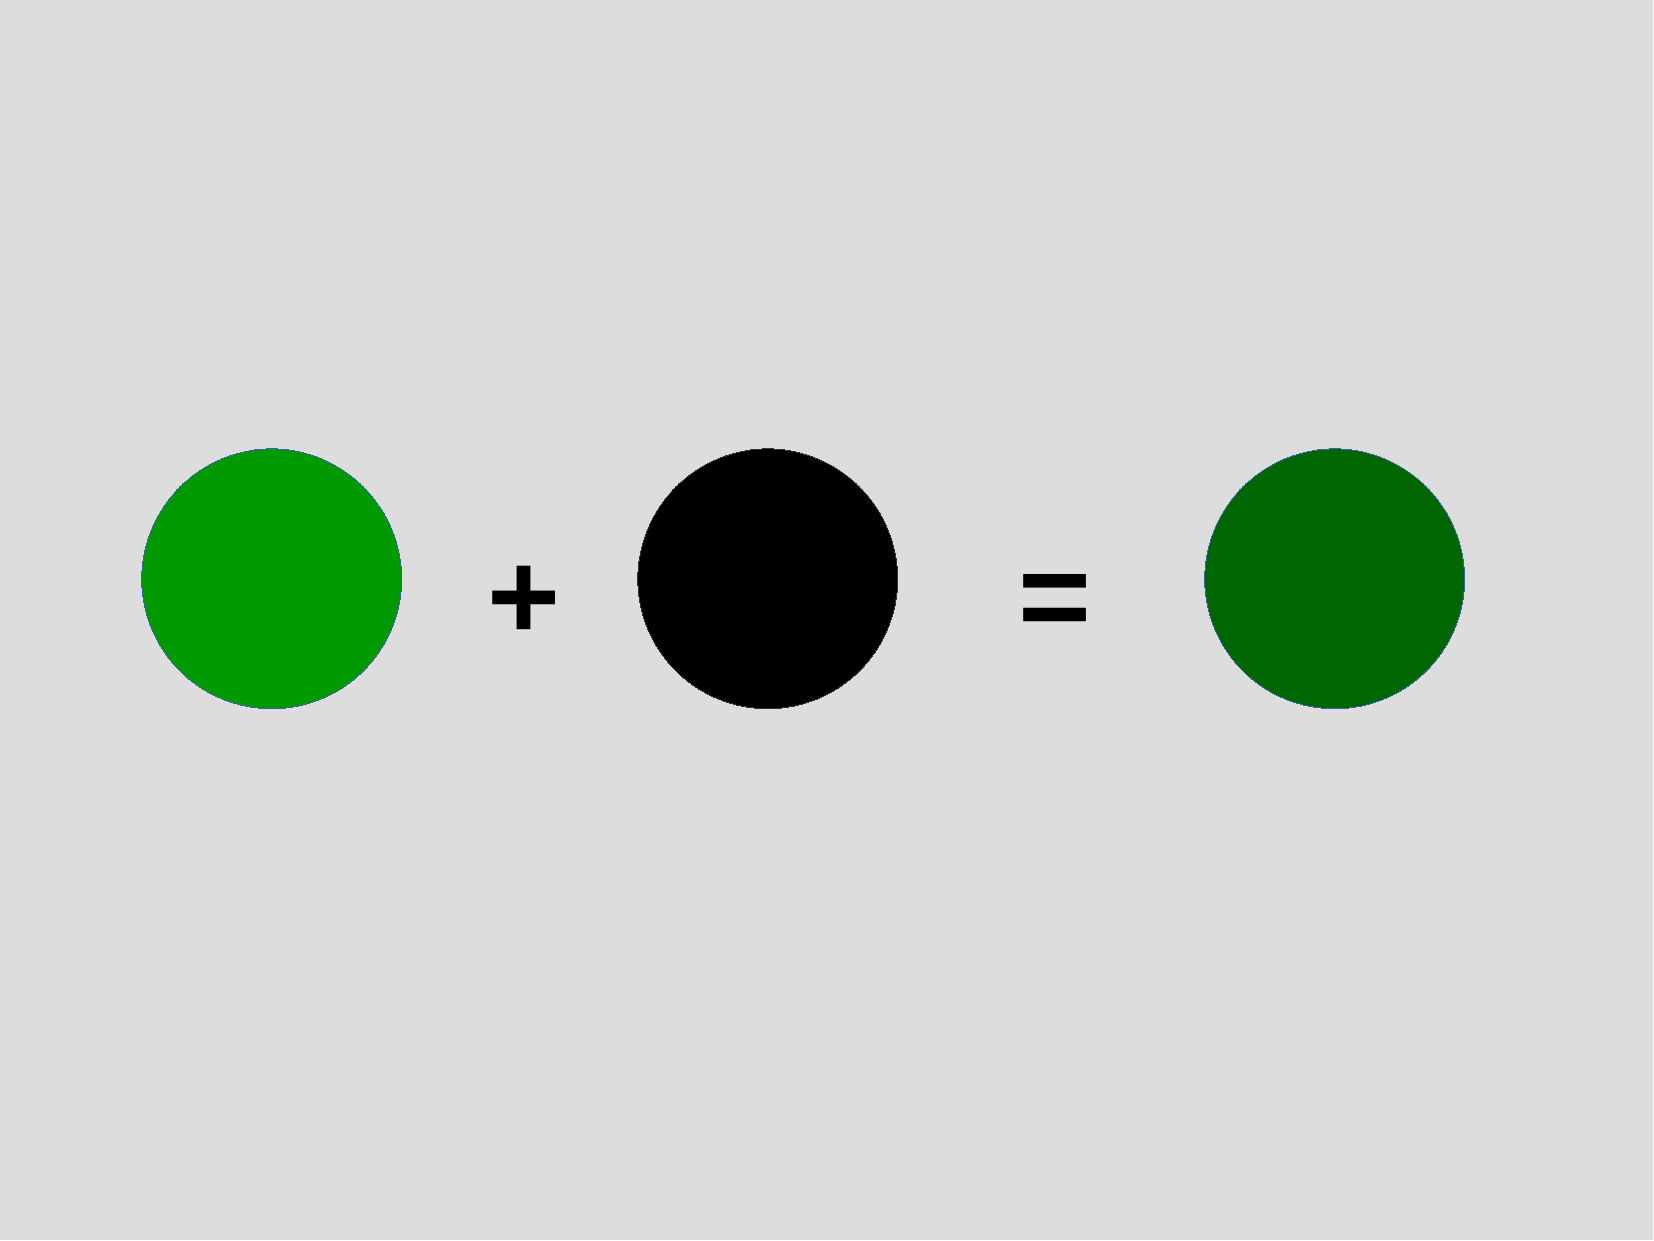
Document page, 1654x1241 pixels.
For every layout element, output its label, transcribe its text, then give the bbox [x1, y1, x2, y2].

text_box [637, 448, 898, 709]
text_box = [1003, 518, 1123, 674]
text_box [1204, 448, 1465, 709]
text_box [141, 448, 402, 709]
text_box + [472, 518, 567, 674]
